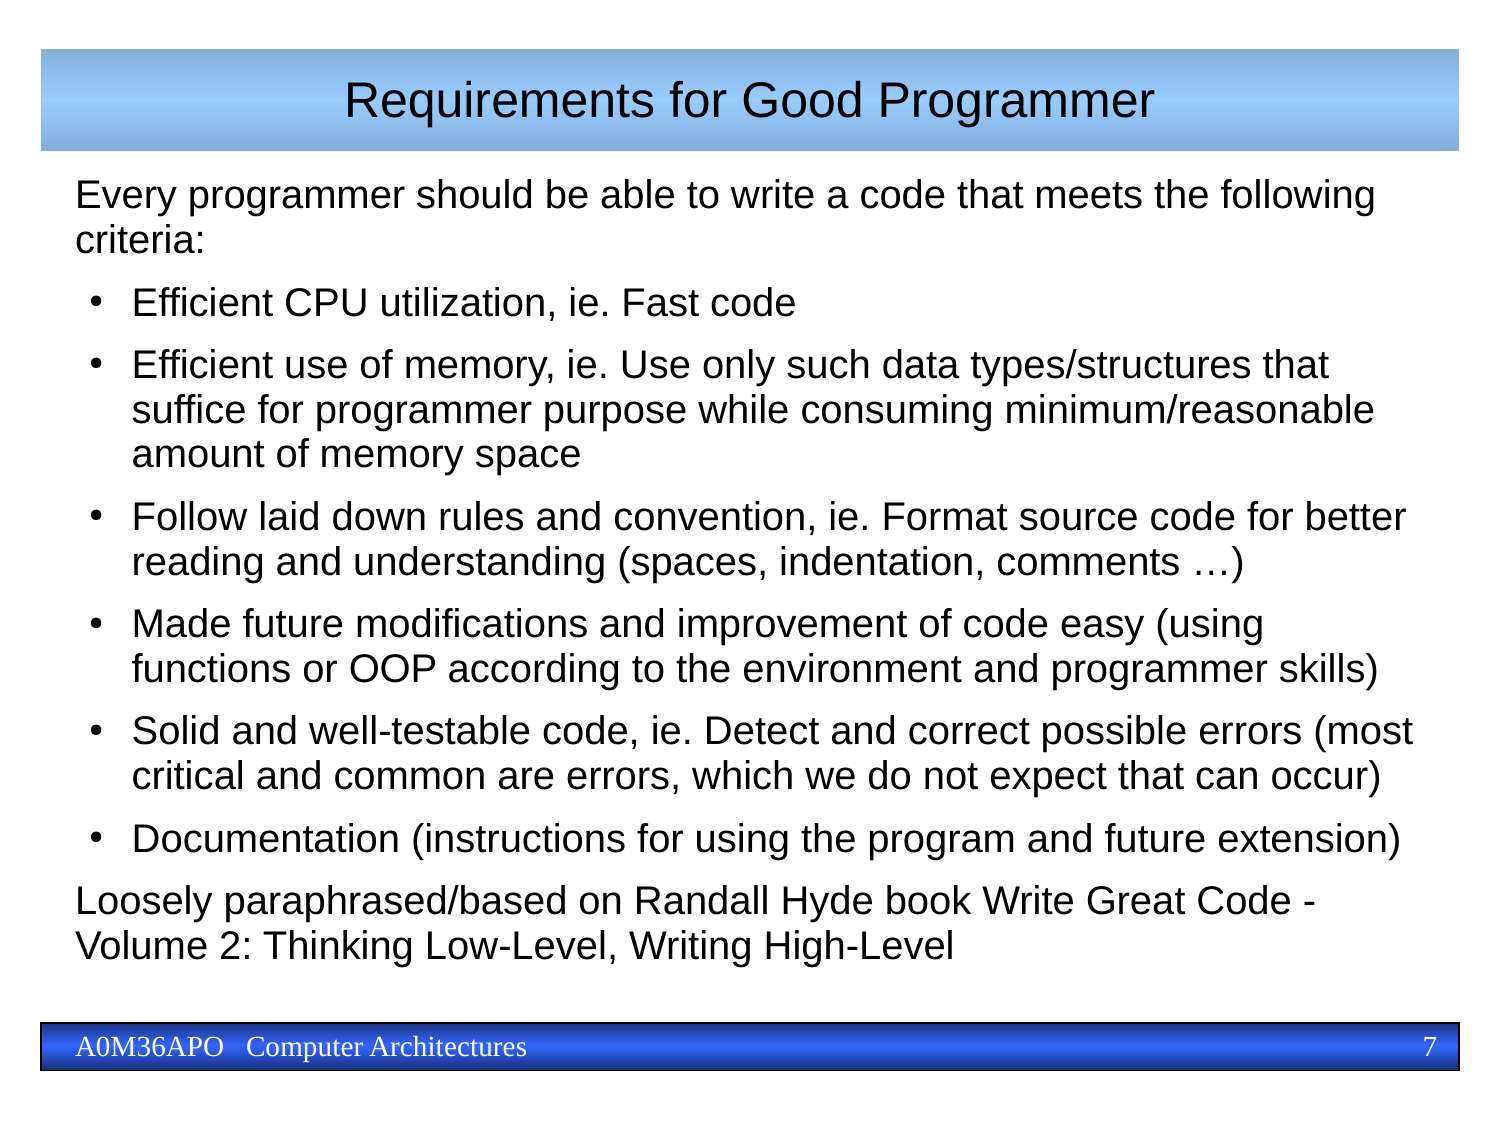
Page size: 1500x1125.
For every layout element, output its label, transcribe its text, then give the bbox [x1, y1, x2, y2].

list Every programmer should be able to write a code that meets the following criteria: Efficient CPU utilization, ie. Fast code Efficient use of memory, ie. Use only such data types/structures that suffice for programmer purpose while consuming minimum/reasonable amount of memory space Follow laid down rules and convention, ie. Format source code for better reading and understanding (spaces, indentation, comments …) Made future modifications and improvement of code easy (using functions or OOP according to the environment and programmer skills) Solid and well-testable code, ie. Detect and correct possible errors (most critical and common are errors, which we do not expect that can occur) Documentation (instructions for using the program and future extension) Loosely paraphrased/based on Randall Hyde book Write Great Code - Volume 2: Thinking Low-Level, Writing High-Level [75, 172, 1426, 1013]
title Requirements for Good Programmer [41, 49, 1459, 151]
